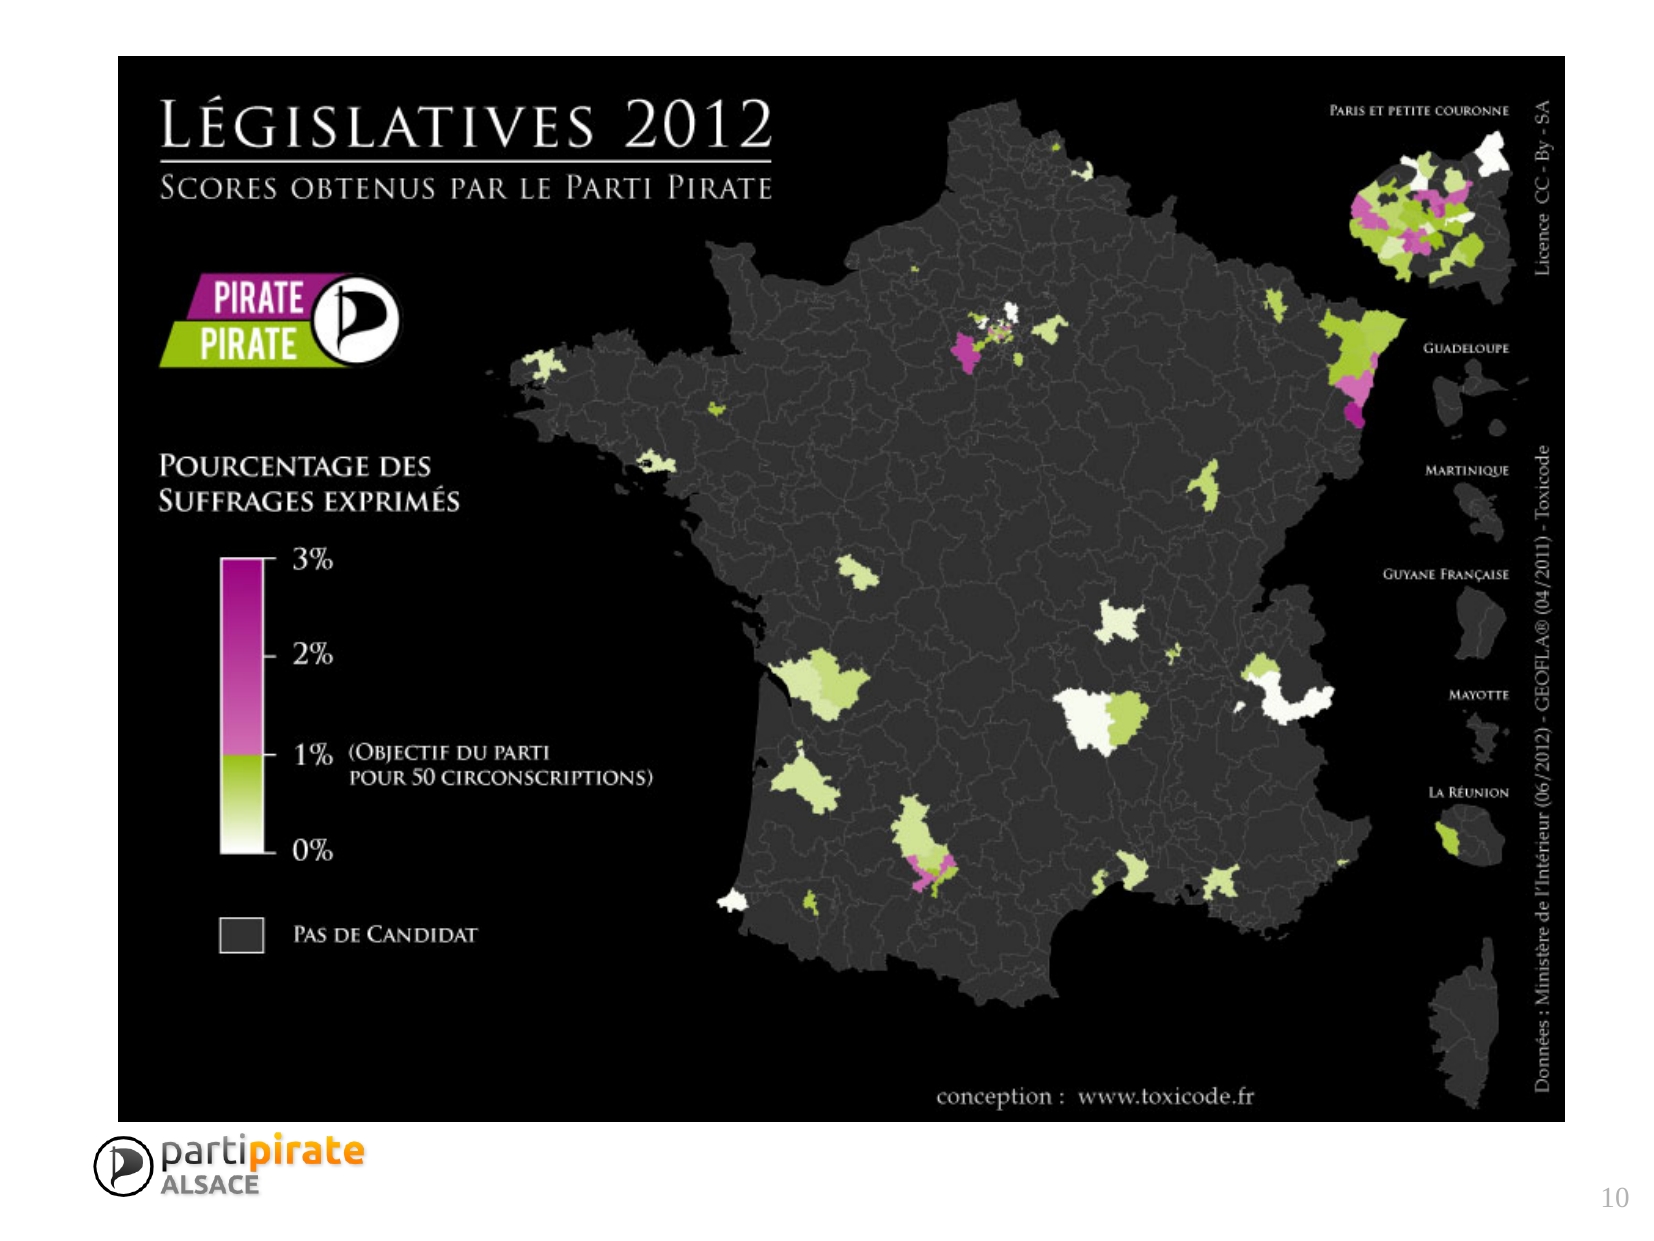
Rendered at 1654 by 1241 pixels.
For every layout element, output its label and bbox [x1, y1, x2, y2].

picture [88, 56, 1565, 1207]
